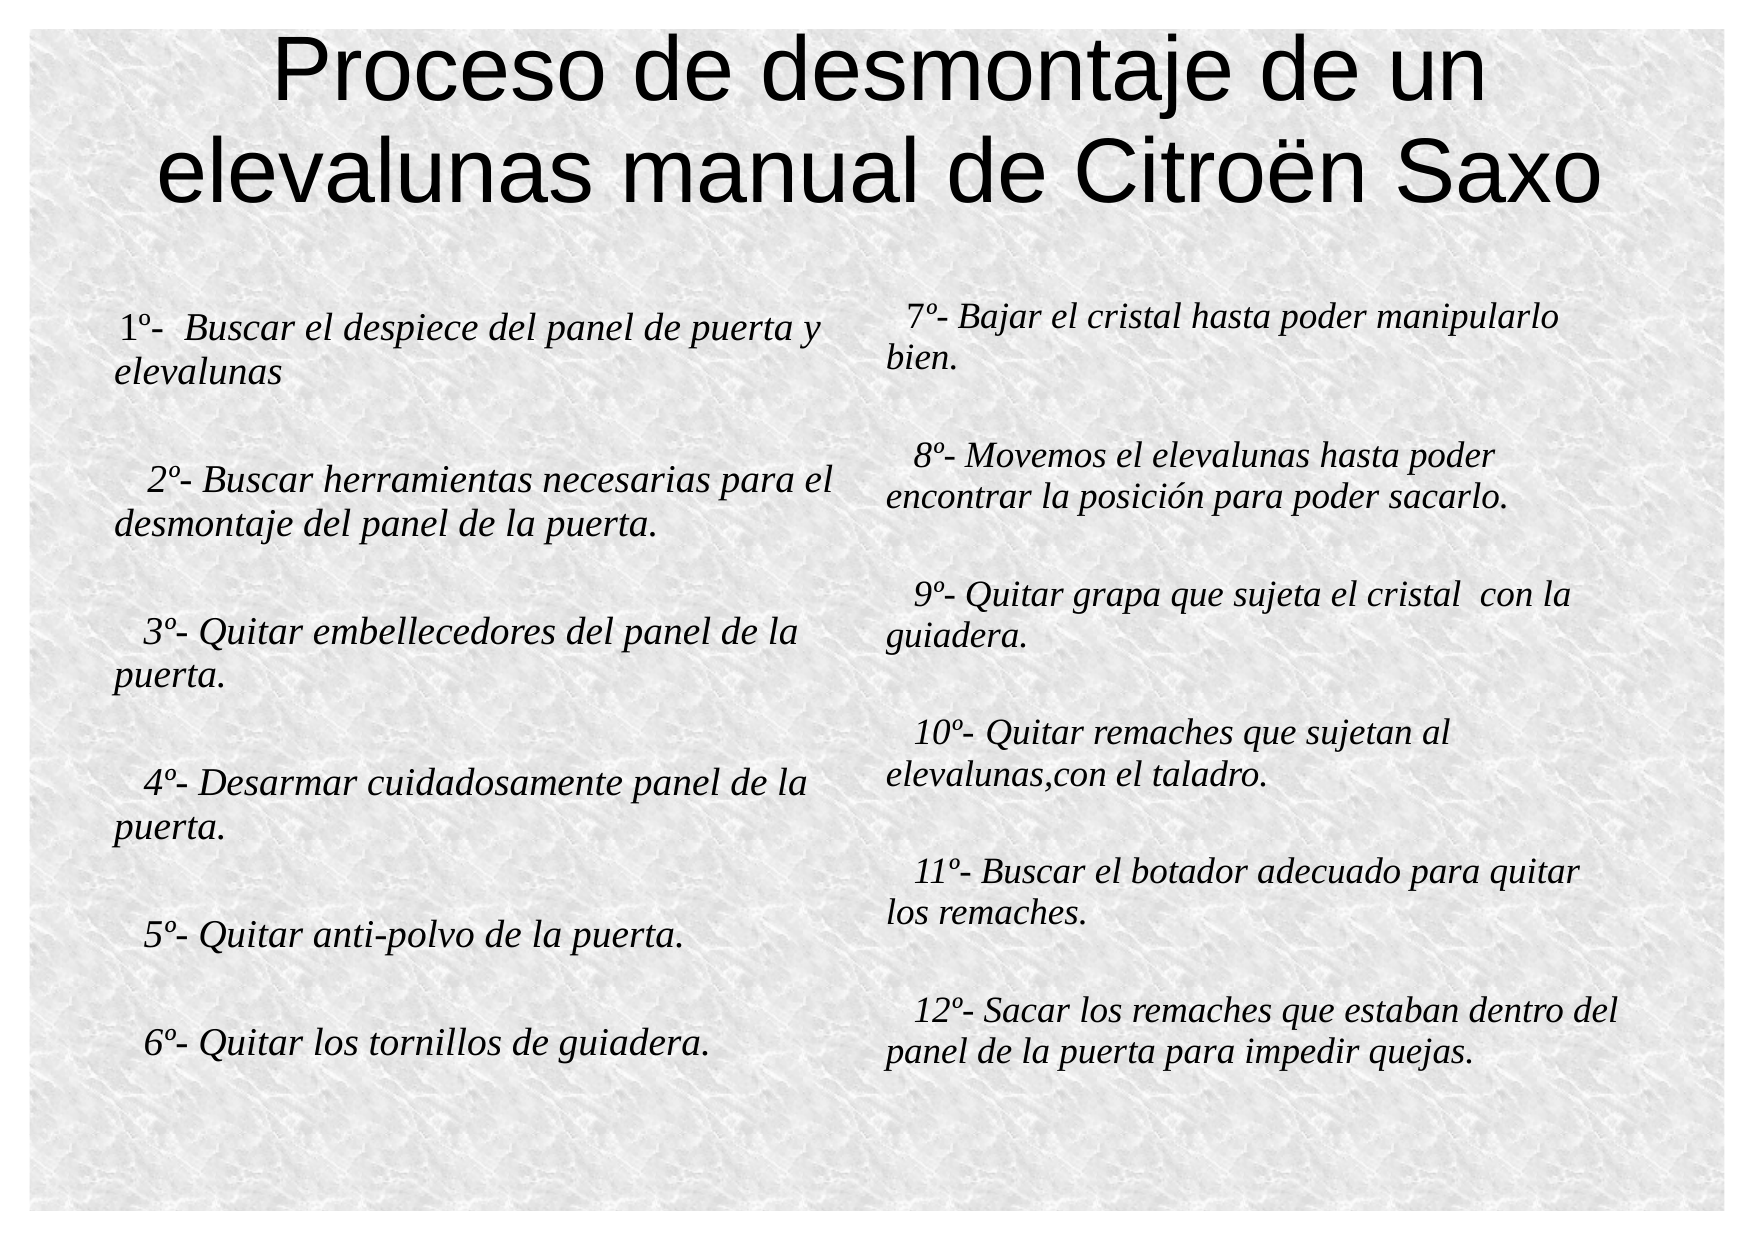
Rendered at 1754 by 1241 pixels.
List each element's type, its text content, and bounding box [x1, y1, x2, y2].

title Proceso de desmontaje de un elevalunas manual de Citroën Saxo [118, 17, 1644, 325]
picture [29, 29, 1725, 1211]
list 1º- Buscar el despiece del panel de puerta y elevalunas 2º- Buscar herramientas necesarias para el desmontaje del panel de la puerta. 3º- Quitar embellecedores del panel de la puerta. 4º- Desarmar cuidadosamente panel de la puerta. 5º- Quitar anti-polvo de la puerta. 6º- Quitar los tornillos de guiadera. [114, 305, 859, 1086]
list 7º- Bajar el cristal hasta poder manipularlo bien. 8º- Movemos el elevalunas hasta poder encontrar la posición para poder sacarlo. 9º- Quitar grapa que sujeta el cristal con la guiadera. 10º- Quitar remaches que sujetan al elevalunas,con el taladro. 11º- Buscar el botador adecuado para quitar los remaches. 12º- Sacar los remaches que estaban dentro del panel de la puerta para impedir quejas. [885, 295, 1631, 1075]
